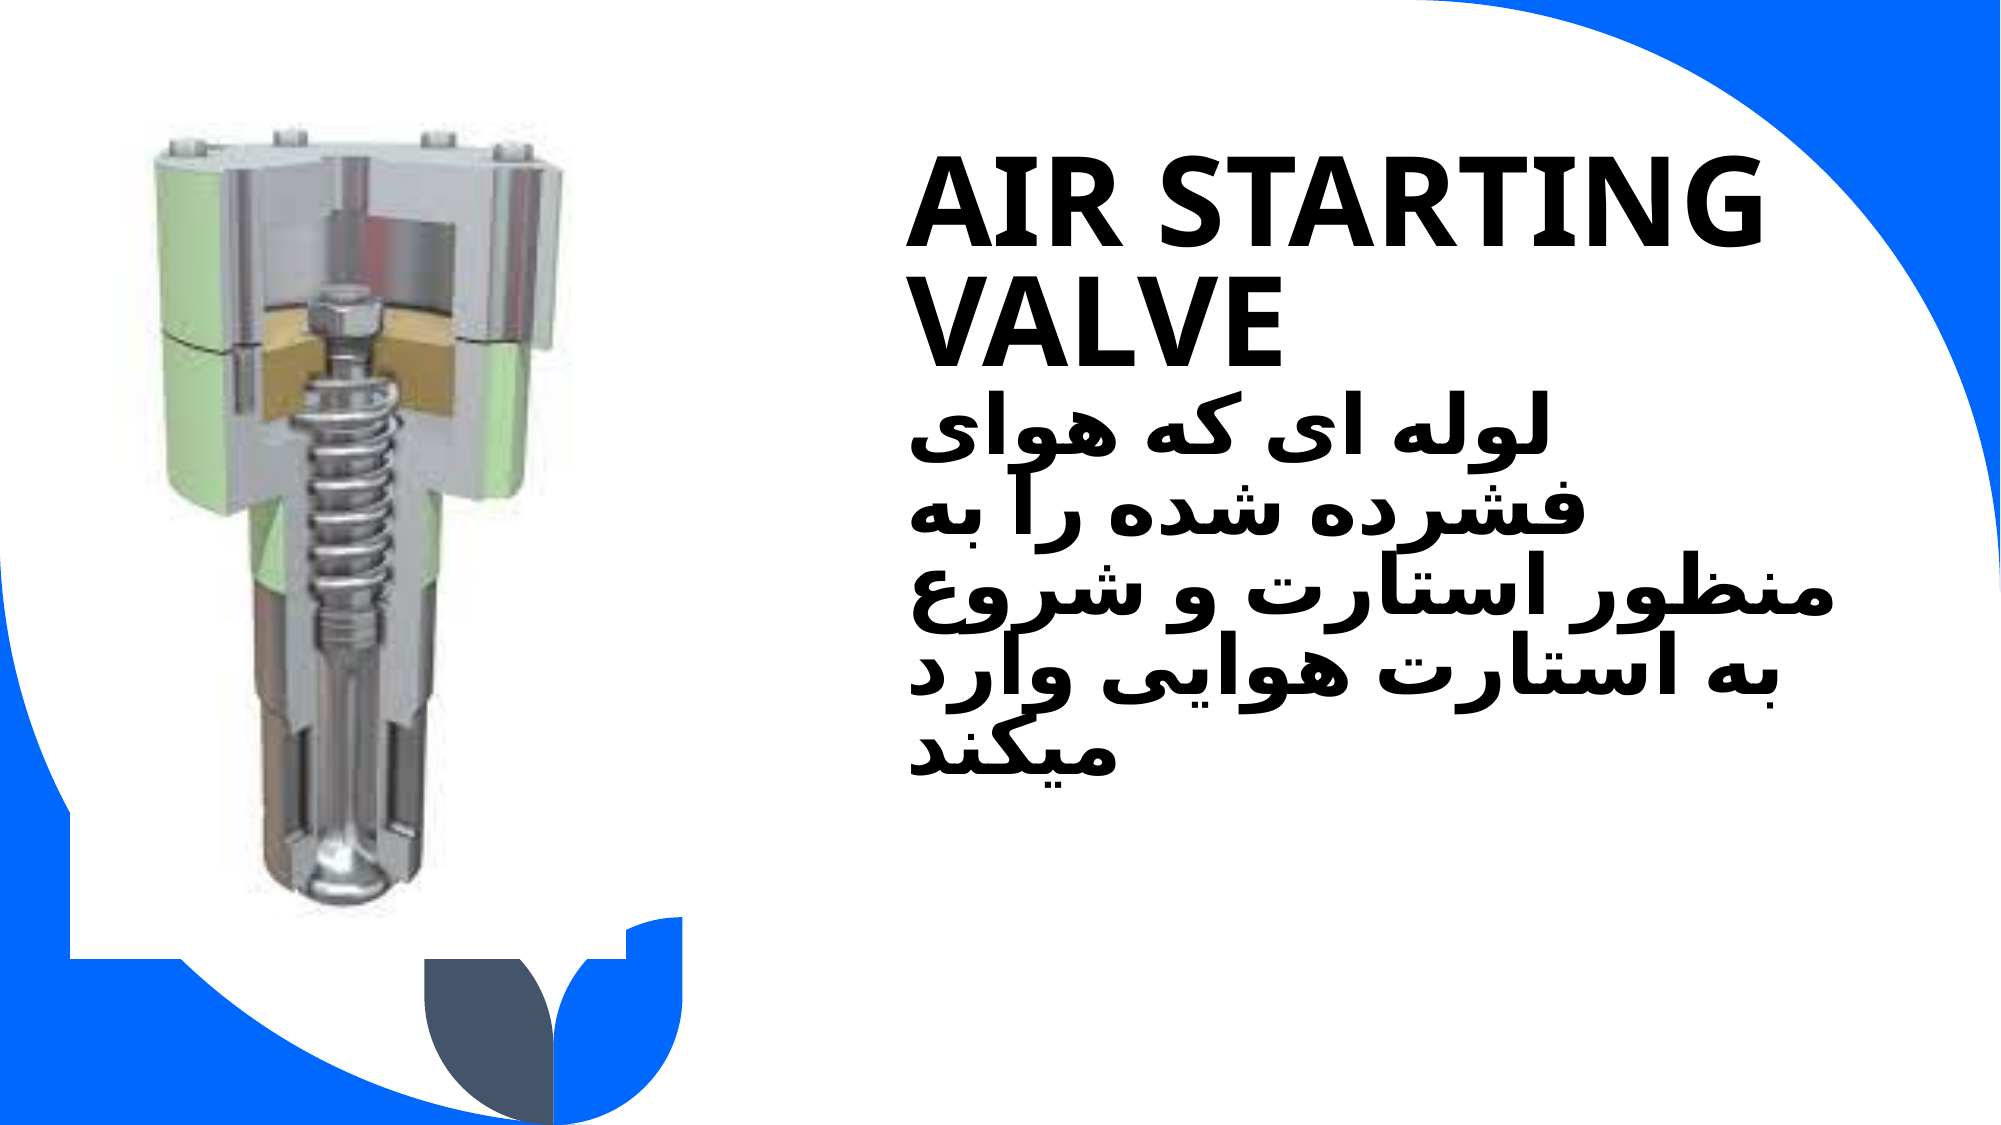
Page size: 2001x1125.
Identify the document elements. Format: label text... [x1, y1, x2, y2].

title AIR STARTING VALVE لوله ای که هوای فشرده شده را به منظور استارت و شروع به استارت هوایی وارد میکند [891, 0, 1867, 799]
picture [70, 74, 626, 959]
